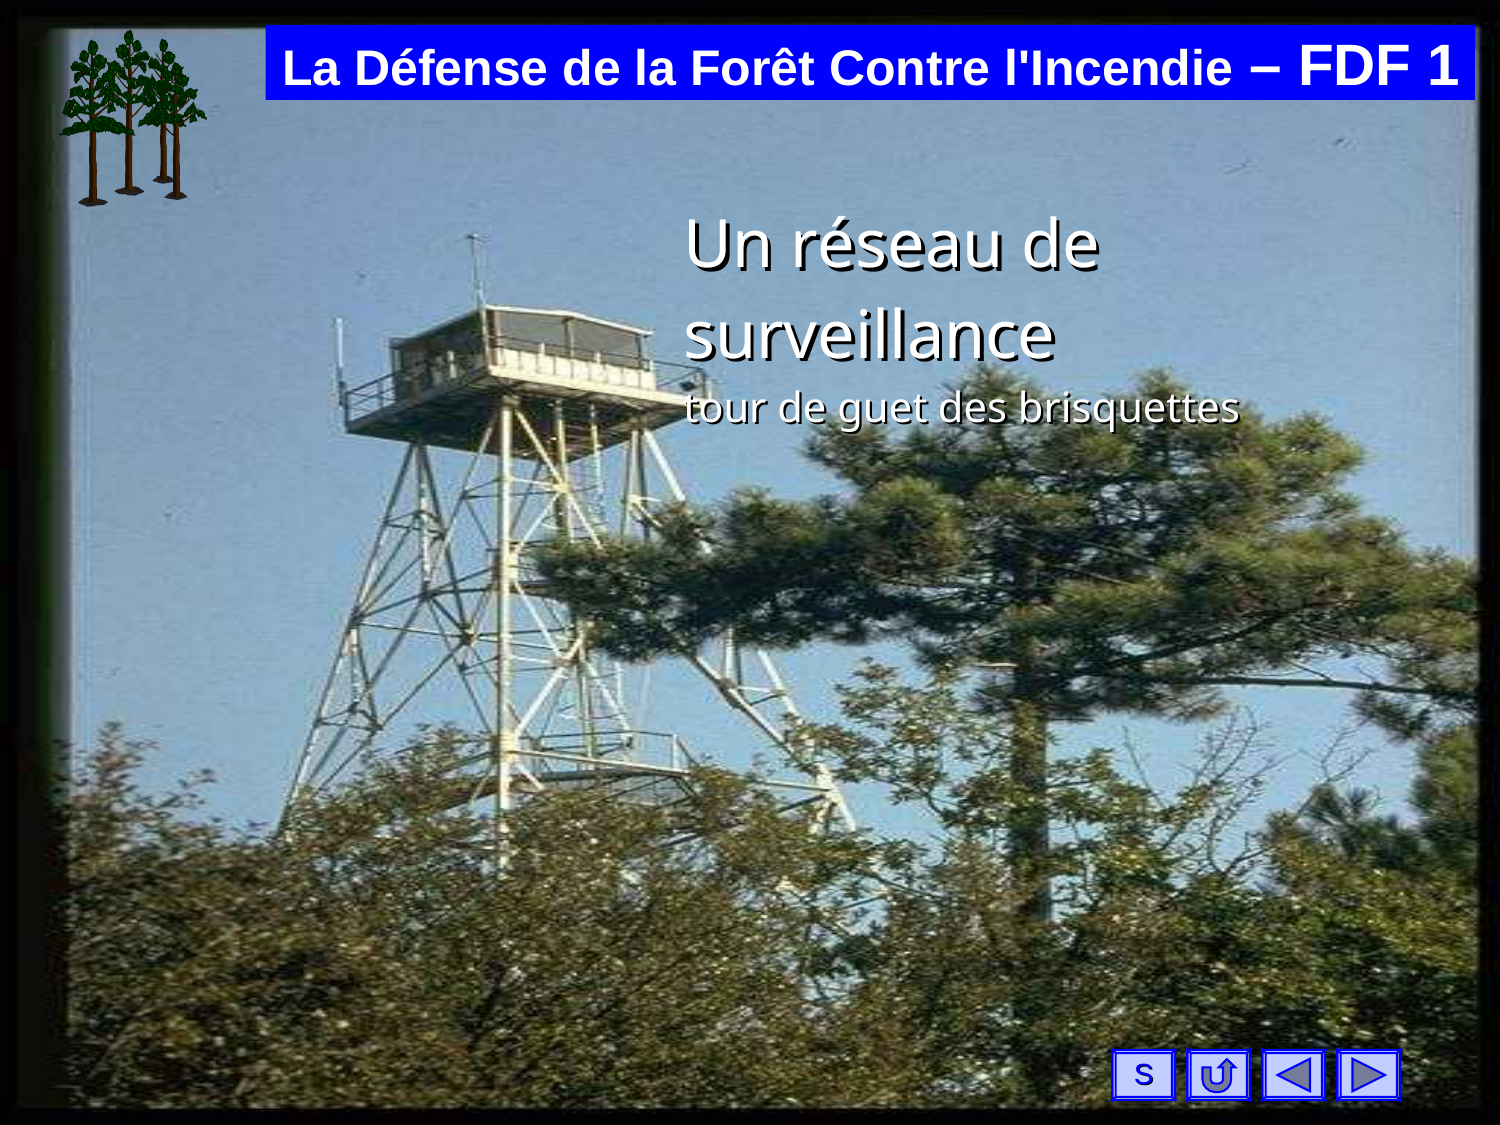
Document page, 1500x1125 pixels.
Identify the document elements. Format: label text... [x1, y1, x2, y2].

text_box Un réseau de surveillance tour de guet des brisquettes [668, 188, 1388, 443]
picture [0, 0, 1500, 1125]
text_box La Défense de la Forêt Contre l'Incendie – FDF 1 [265, 24, 1476, 100]
